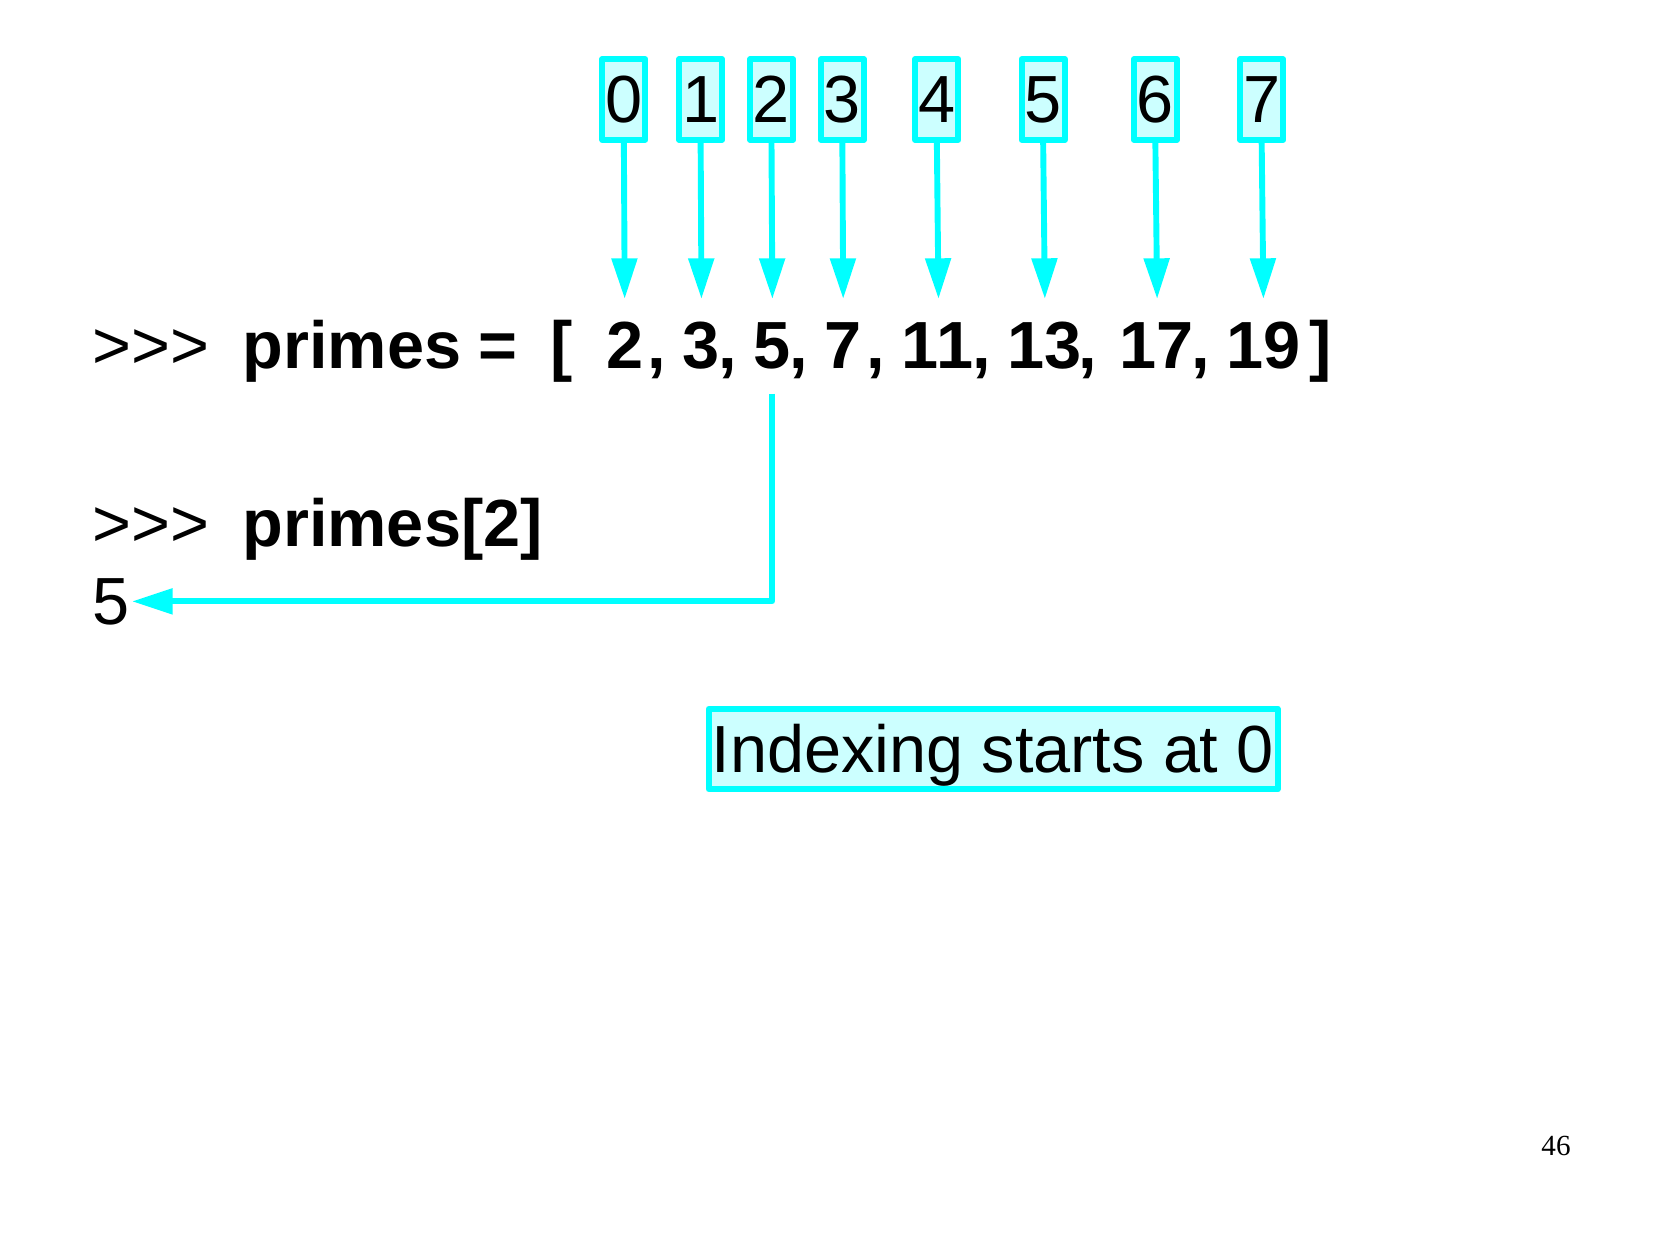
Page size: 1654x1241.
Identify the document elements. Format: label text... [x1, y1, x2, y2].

text_box 5 [750, 298, 786, 394]
text_box 7 [821, 298, 863, 394]
text_box 5 [89, 561, 133, 642]
text_box 19 [1223, 298, 1304, 394]
text_box , [786, 298, 811, 394]
text_box >>> [75, 475, 225, 571]
text_box 0 [602, 59, 646, 140]
text_box , [715, 298, 740, 394]
text_box , [644, 298, 670, 394]
text_box , [863, 298, 888, 394]
text_box >>> [75, 298, 225, 394]
text_box 3 [820, 59, 864, 140]
text_box primes = [ [225, 298, 591, 394]
text_box 4 [915, 59, 959, 140]
text_box , [969, 298, 995, 394]
text_box 7 [1240, 59, 1284, 140]
text_box 5 [1021, 59, 1065, 140]
text_box 2 [603, 298, 644, 394]
text_box 13 [1004, 298, 1075, 394]
text_box primes[2] [225, 475, 561, 571]
text_box , [1075, 298, 1101, 394]
text_box ] [1306, 298, 1335, 394]
text_box 2 [750, 59, 794, 140]
text_box Indexing starts at 0 [708, 708, 1278, 790]
text_box , [1188, 298, 1213, 394]
text_box 3 [679, 298, 715, 394]
text_box 1 [679, 59, 723, 140]
text_box 11 [898, 298, 969, 394]
text_box 17 [1117, 298, 1188, 394]
text_box 6 [1133, 59, 1177, 140]
